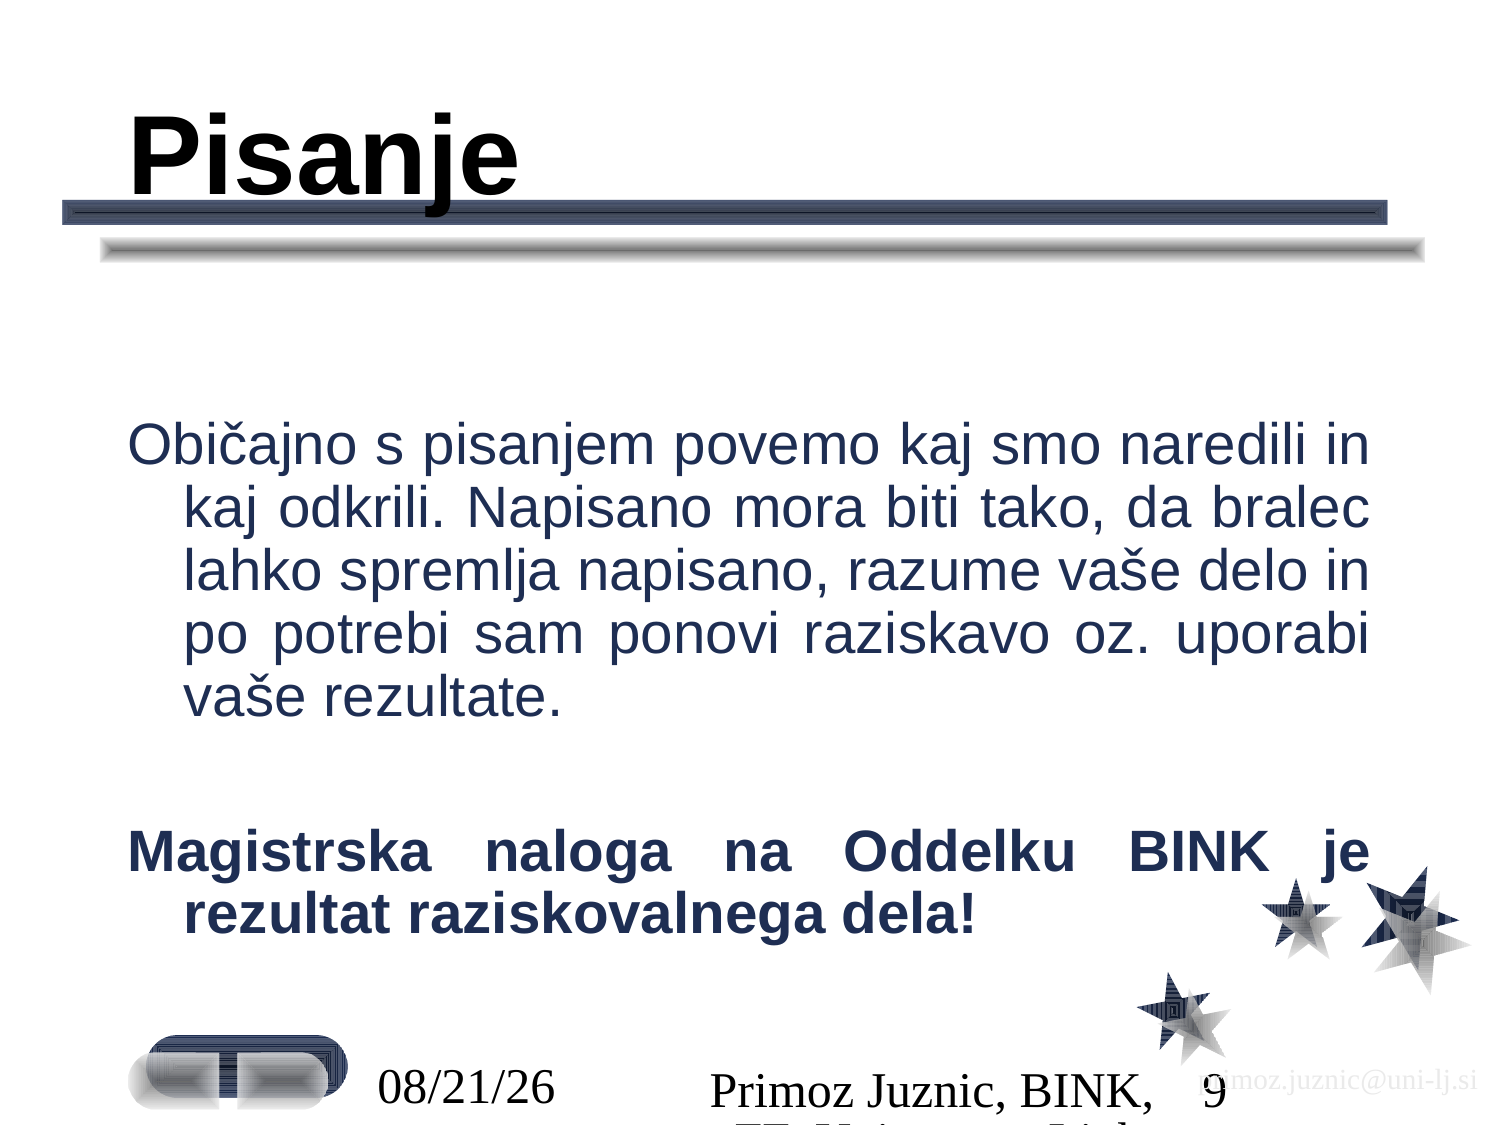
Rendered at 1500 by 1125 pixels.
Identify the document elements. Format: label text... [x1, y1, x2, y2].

title Pisanje [112, 37, 1388, 225]
list Običajno s pisanjem povemo kaj smo naredili in kaj odkrili. Napisano mora biti tako, da bralec lahko spremlja napisano, razume vaše delo in po potrebi sam ponovi raziskavo oz. uporabi vaše rezultate. Magistrska naloga na Oddelku BINK je rezultat raziskovalnega dela! [112, 312, 1388, 988]
